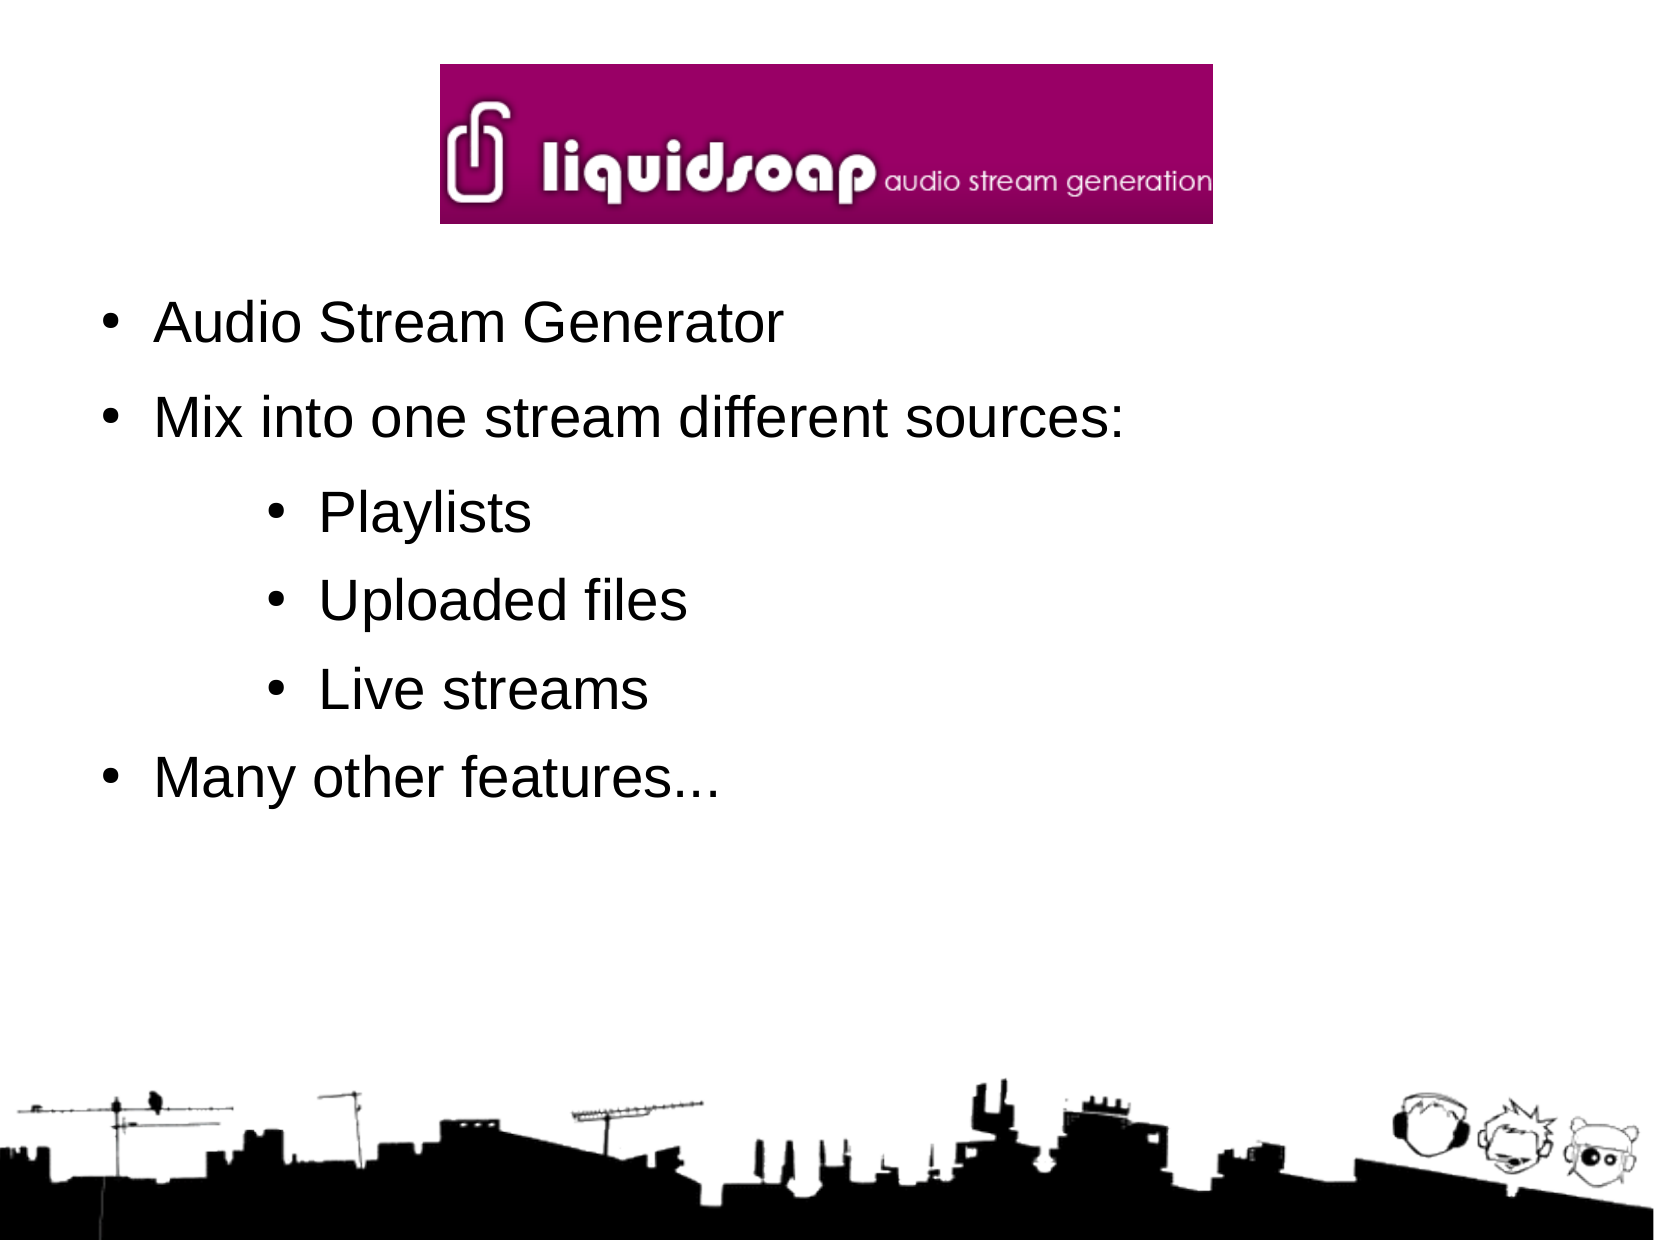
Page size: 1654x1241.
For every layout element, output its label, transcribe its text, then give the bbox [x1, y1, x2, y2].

list Audio Stream Generator Mix into one stream different sources: Playlists Uploaded files Live streams Many other features... [82, 290, 1571, 1109]
picture [440, 64, 1213, 224]
picture [0, 1077, 1654, 1240]
